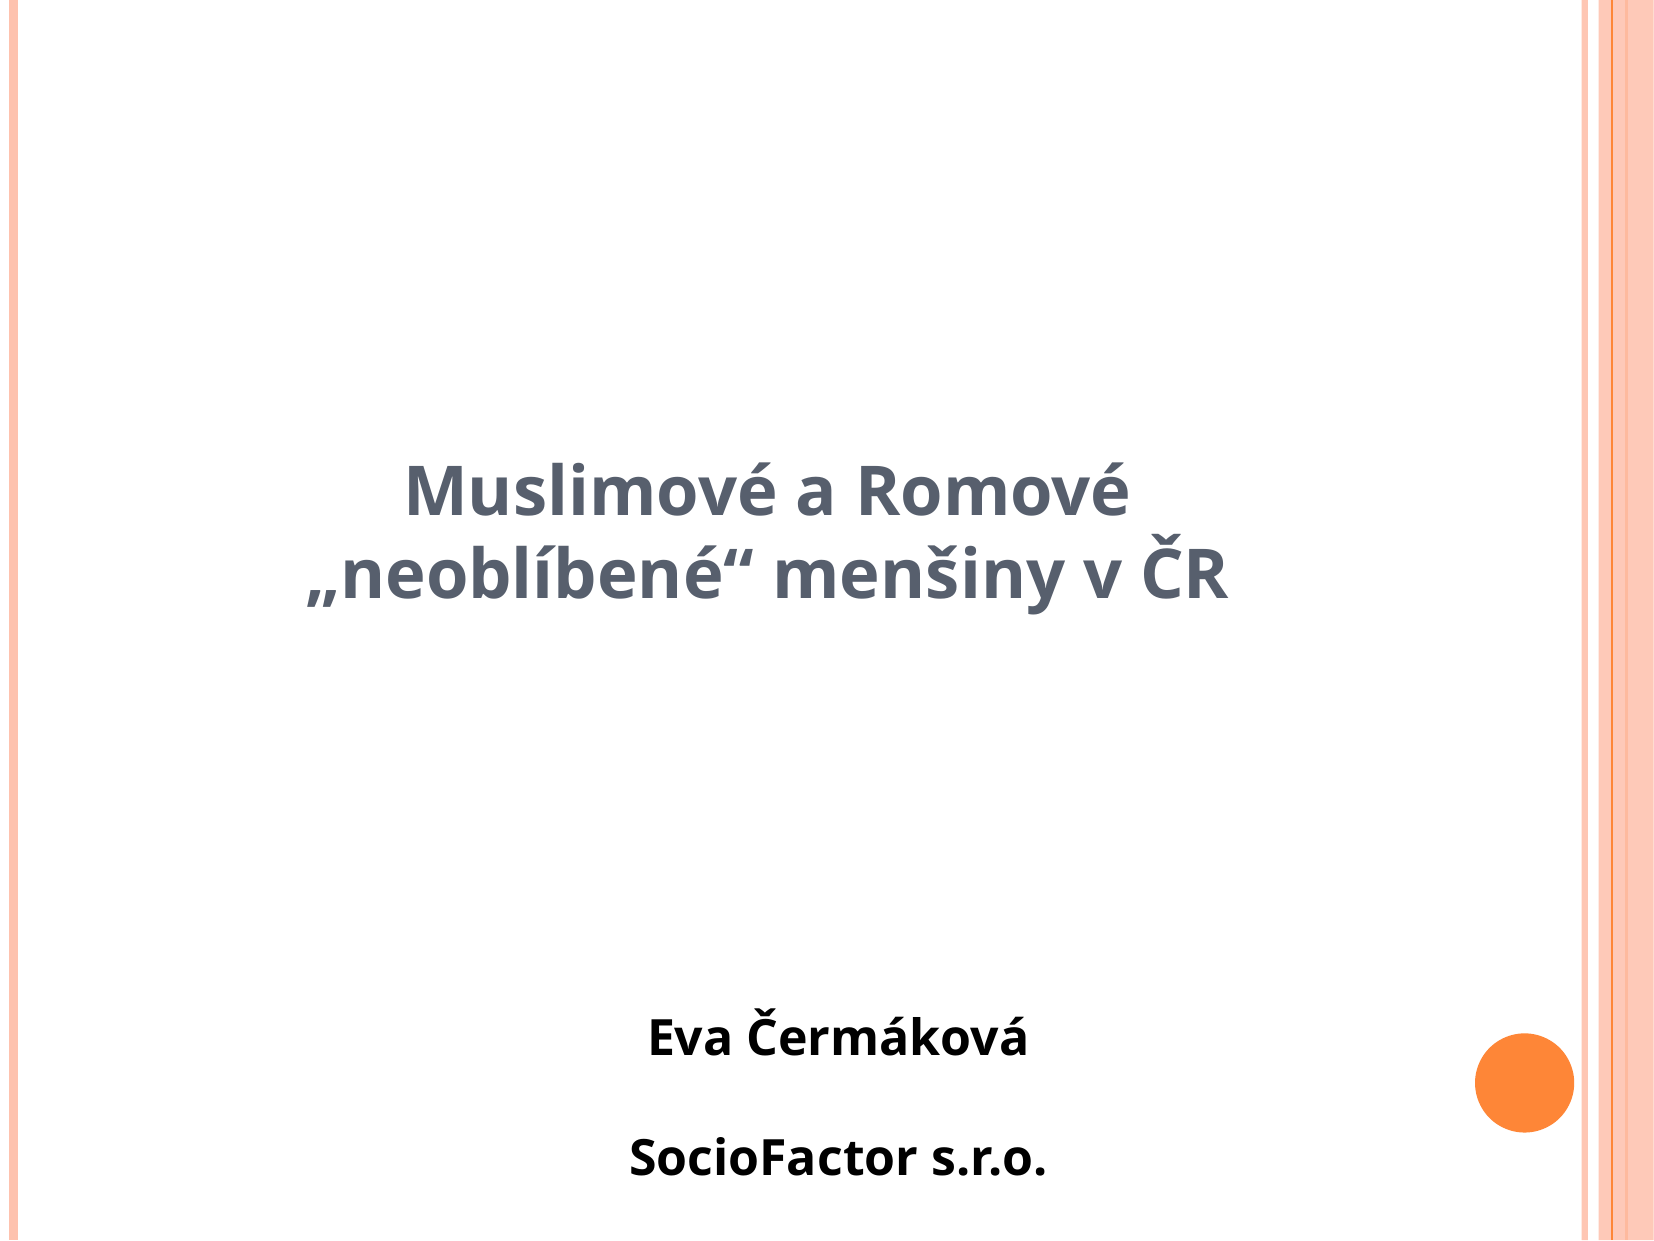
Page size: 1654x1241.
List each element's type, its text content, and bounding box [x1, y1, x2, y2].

text_box Eva Čermáková SocioFactor s.r.o. [236, 997, 1441, 1193]
title Muslimové a Romové „neoblíbené“ menšiny v ČR [23, 439, 1512, 662]
